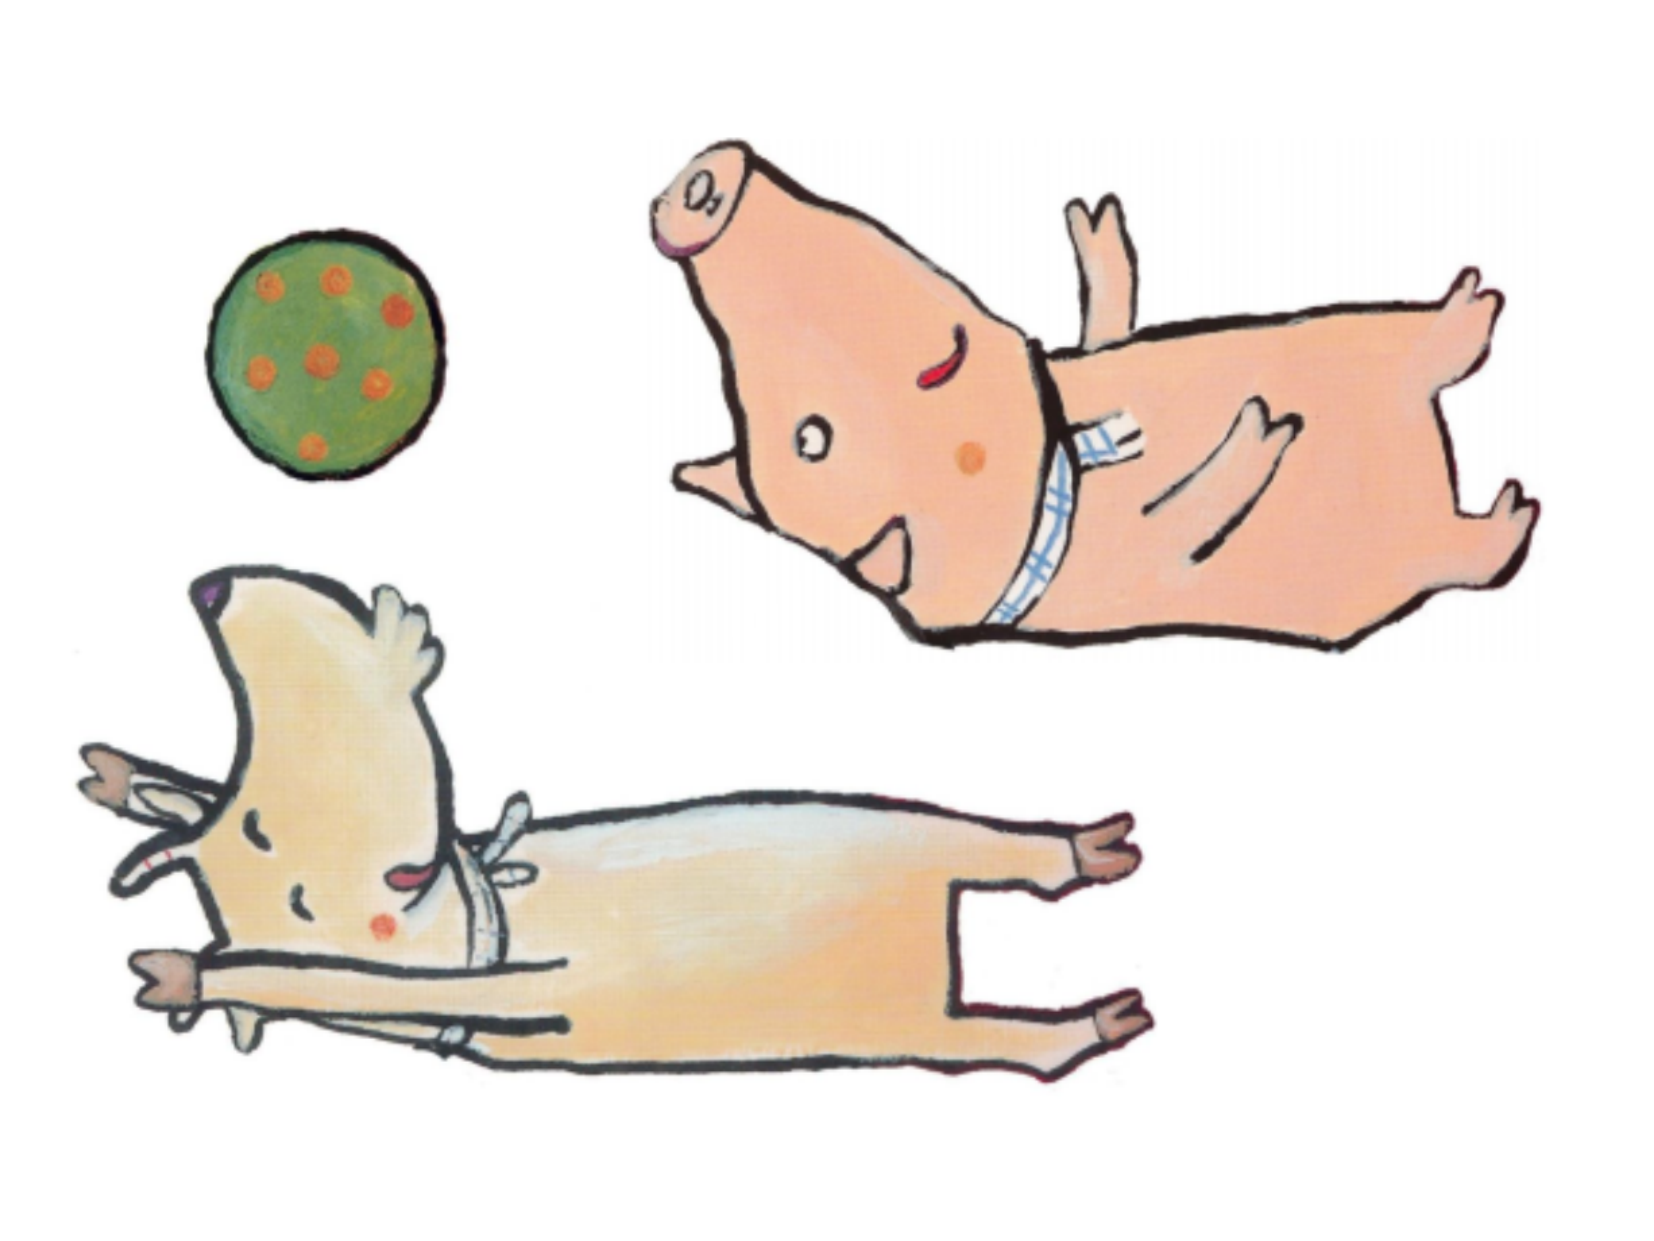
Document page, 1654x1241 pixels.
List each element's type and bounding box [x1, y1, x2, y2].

picture [34, 47, 1638, 1182]
